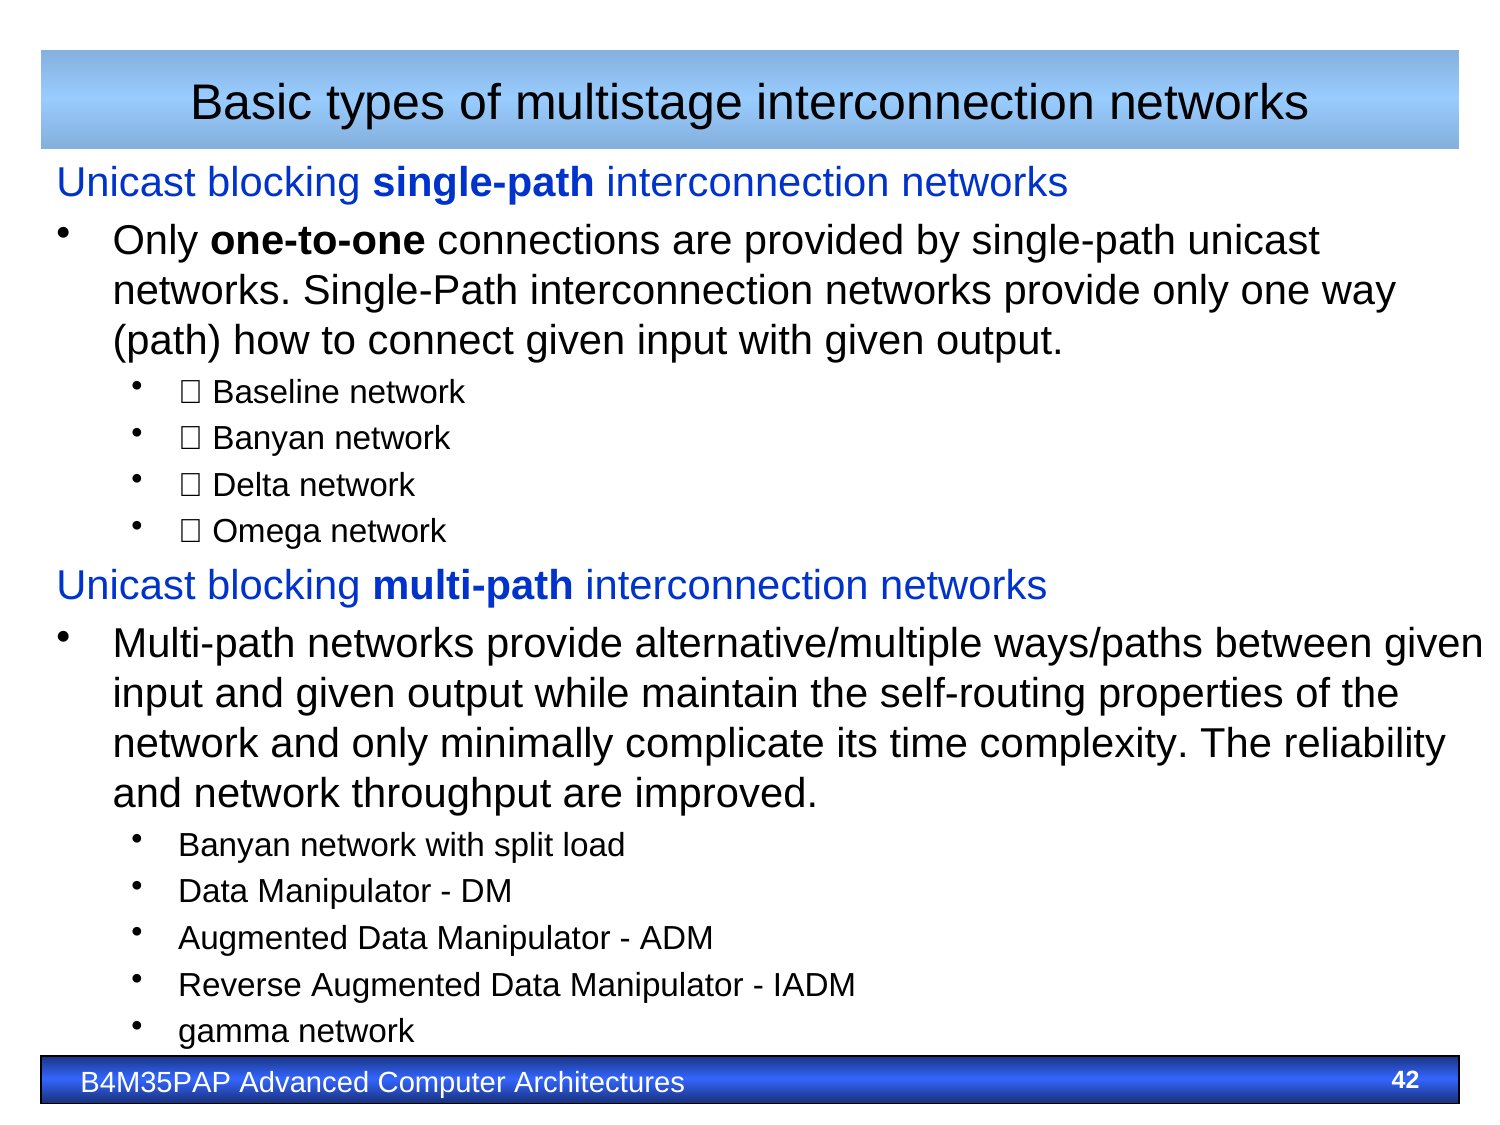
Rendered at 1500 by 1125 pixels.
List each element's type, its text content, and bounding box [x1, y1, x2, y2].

list Unicast blocking single-path interconnection networks Only one-to-one connections are provided by single-path unicast networks. Single-Path interconnection networks provide only one way (path) how to connect given input with given output.  Baseline network  Banyan network  Delta network  Omega network Unicast blocking multi-path interconnection networks Multi-path networks provide alternative/multiple ways/paths between given input and given output while maintain the self-routing properties of the network and only minimally complicate its time complexity. The reliability and network throughput are improved. Banyan network with split load Data Manipulator - DM Augmented Data Manipulator - ADM Reverse Augmented Data Manipulator - IADM gamma network [41, 147, 1500, 974]
title Basic types of multistage interconnection networks [41, 50, 1459, 147]
